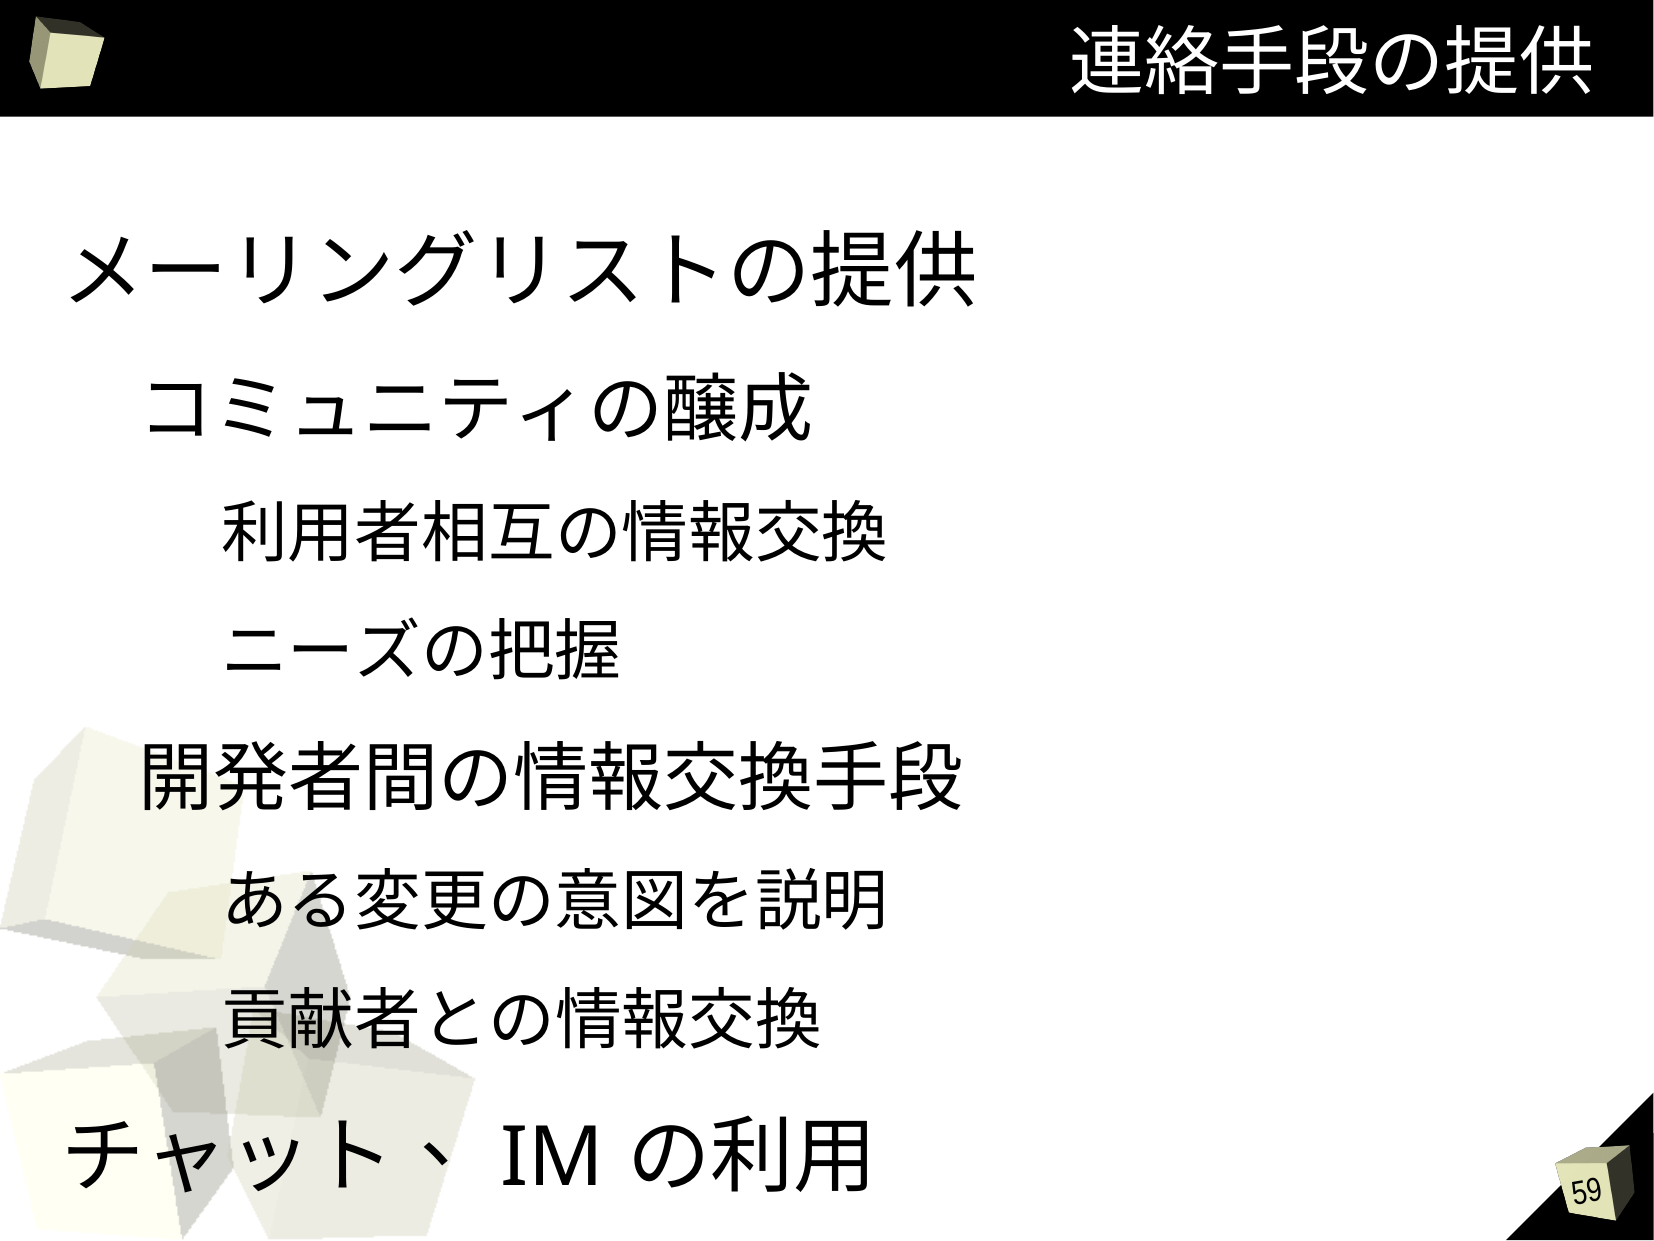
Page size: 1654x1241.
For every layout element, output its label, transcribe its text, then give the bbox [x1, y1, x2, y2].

picture [0, 726, 477, 1241]
list メーリングリストの提供 コミュニティの醸成 利用者相互の情報交換 ニーズの把握 開発者間の情報交換手段 ある変更の意図を説明 貢献者との情報交換 チャット、IMの利用 ある程度リアルタイムな情報交換 チケット管理システム バグ情報の管理 [44, 177, 1611, 1214]
title 連絡手段の提供 [118, 0, 1595, 119]
